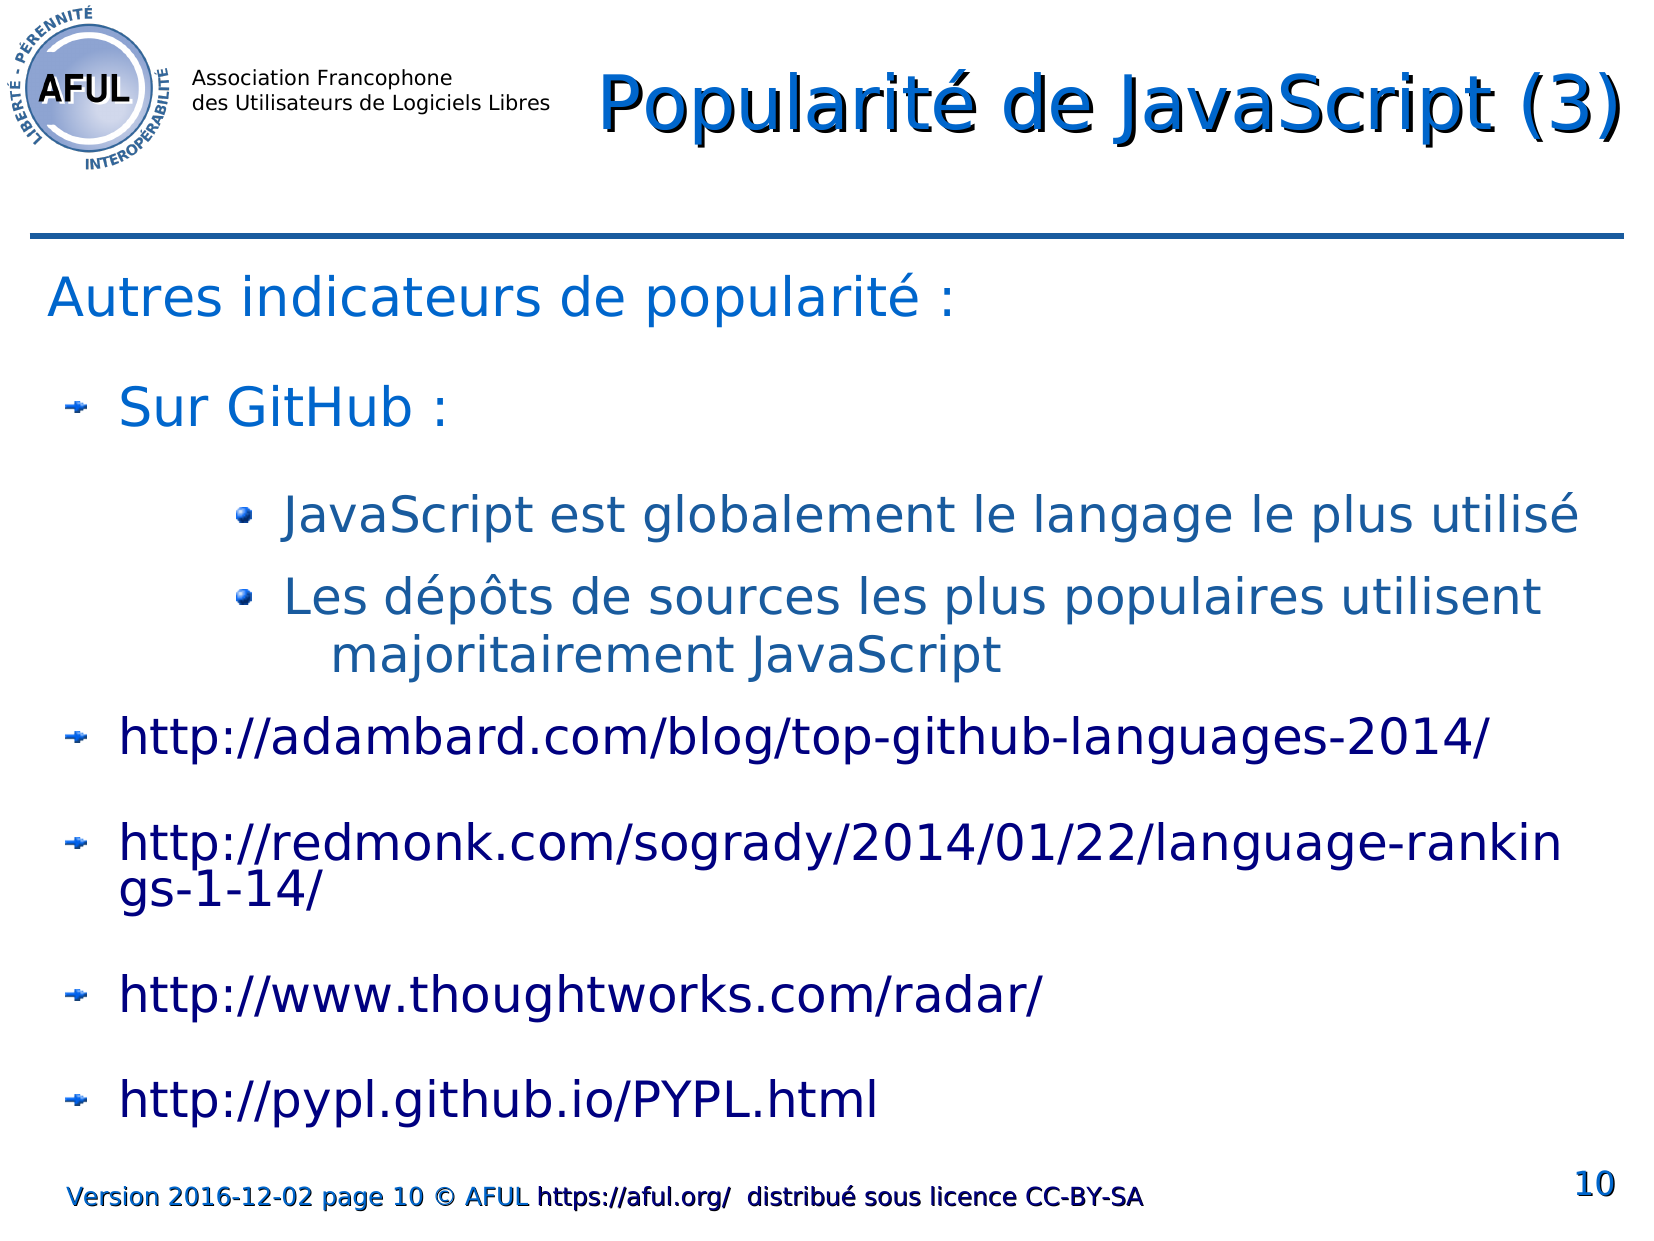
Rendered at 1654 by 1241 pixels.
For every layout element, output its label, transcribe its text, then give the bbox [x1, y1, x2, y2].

picture [0, 0, 178, 178]
list Autres indicateurs de popularité : Sur GitHub : JavaScript est globalement le langage le plus utilisé Les dépôts de sources les plus populaires utilisent majoritairement JavaScript http://adambard.com/blog/top-github-languages-2014/ http://redmonk.com/sogrady/2014/01/22/language-rankings-1-14/ http://www.thoughtworks.com/radar/ http://pypl.github.io/PYPL.html [47, 265, 1595, 1211]
title Popularité de JavaScript (3) [501, 0, 1625, 207]
